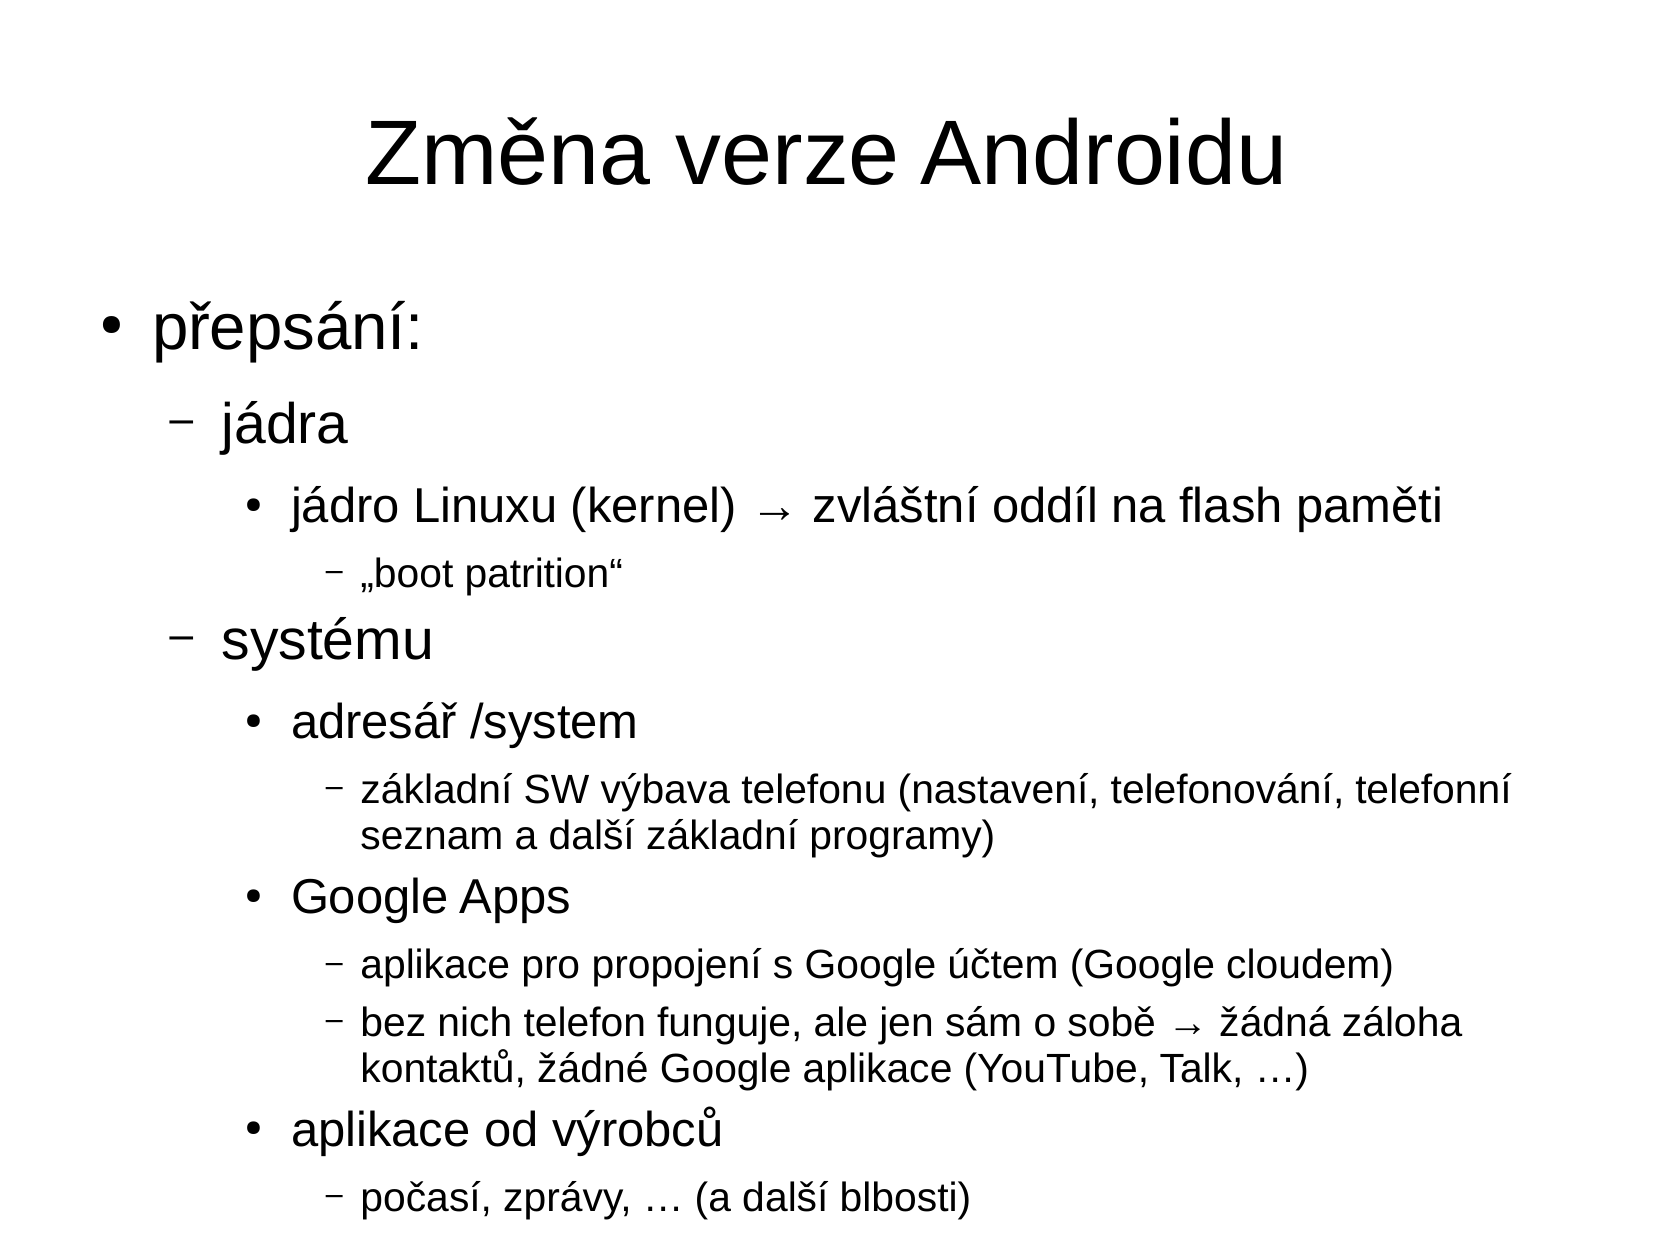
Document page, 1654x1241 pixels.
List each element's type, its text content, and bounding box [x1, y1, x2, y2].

title Změna verze Androidu [82, 49, 1571, 257]
list přepsání: jádra jádro Linuxu (kernel) → zvláštní oddíl na flash paměti „boot patrition“ systému adresář /system základní SW výbava telefonu (nastavení, telefonování, telefonní seznam a další základní programy) Google Apps aplikace pro propojení s Google účtem (Google cloudem) bez nich telefon funguje, ale jen sám o sobě → žádná záloha kontaktů, žádné Google aplikace (YouTube, Talk, …) aplikace od výrobců počasí, zprávy, … (a další blbosti) [82, 290, 1571, 1229]
